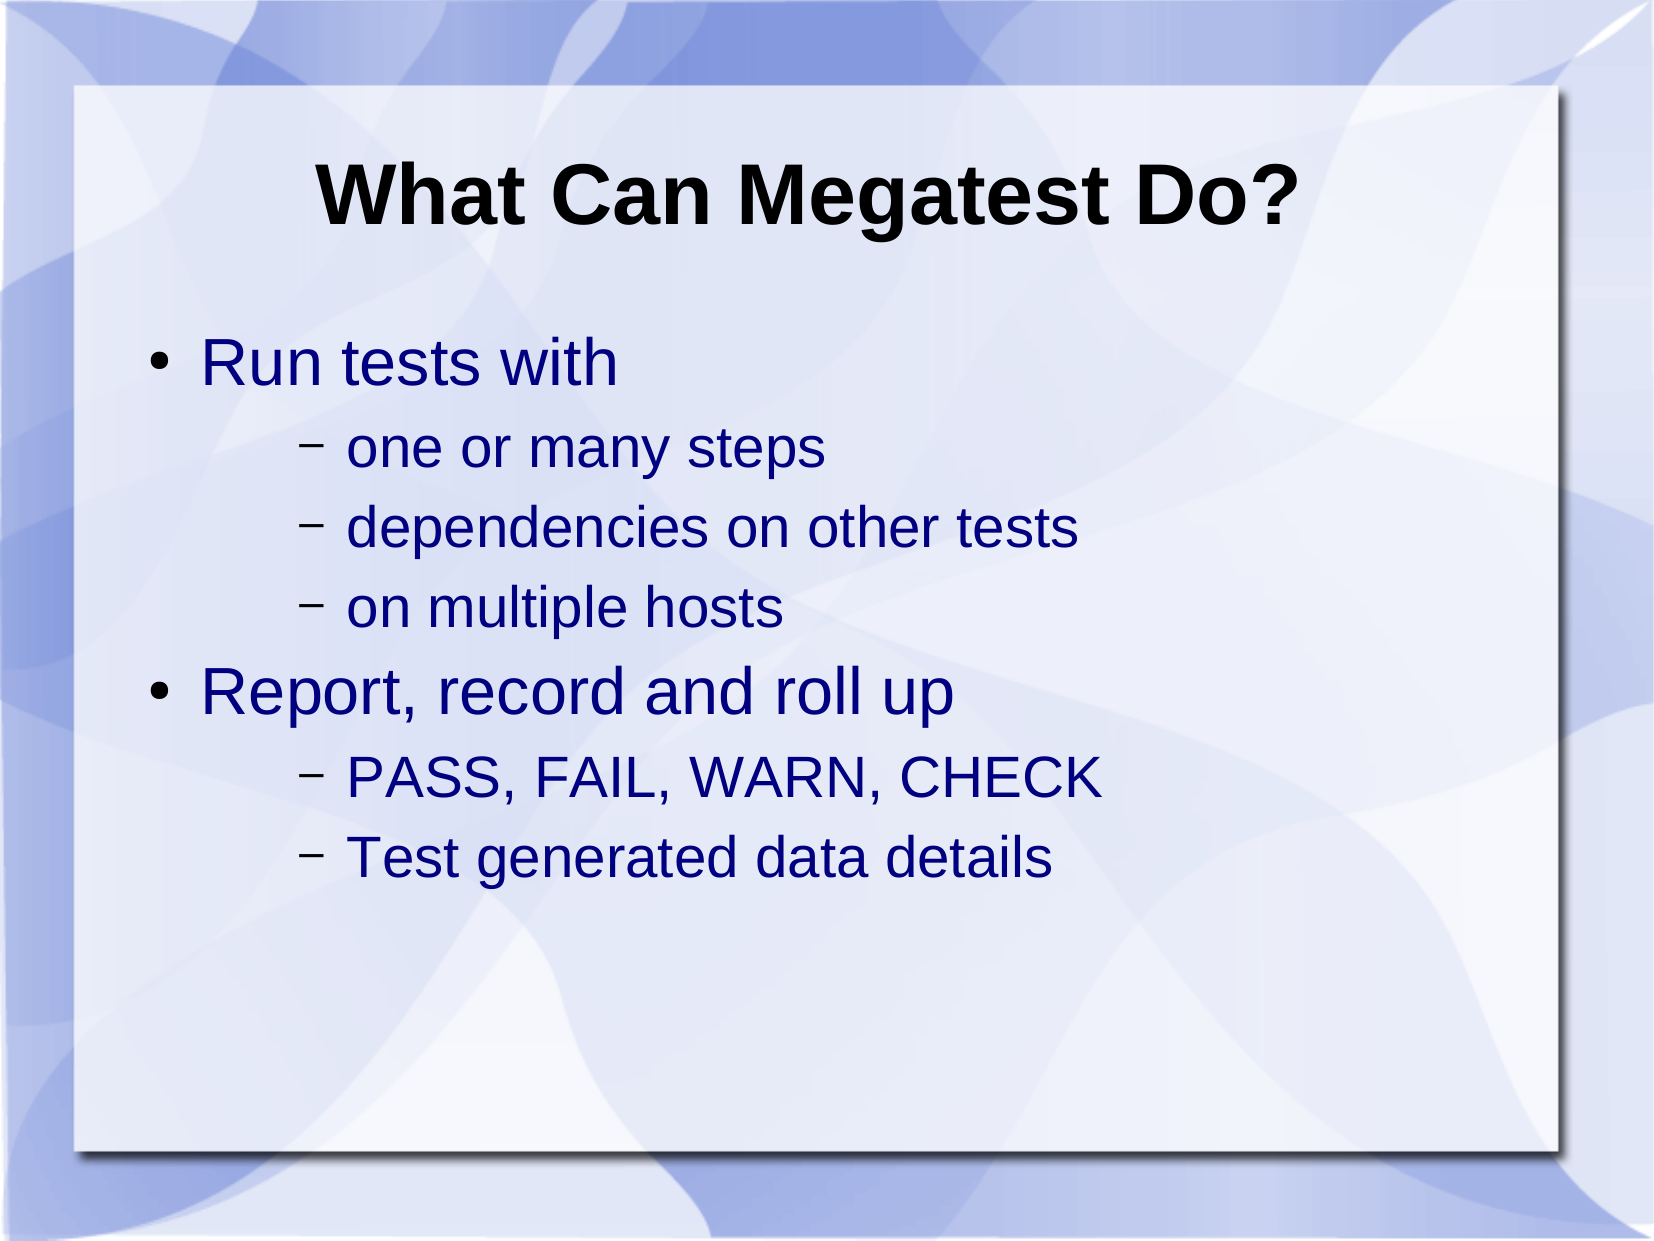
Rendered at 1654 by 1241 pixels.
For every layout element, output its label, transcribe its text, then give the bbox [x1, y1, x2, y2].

picture [0, 0, 1654, 1241]
title What Can Megatest Do? [82, 90, 1536, 298]
list Run tests with one or many steps dependencies on other tests on multiple hosts Report, record and roll up PASS, FAIL, WARN, CHECK Test generated data details [129, 324, 1489, 1045]
